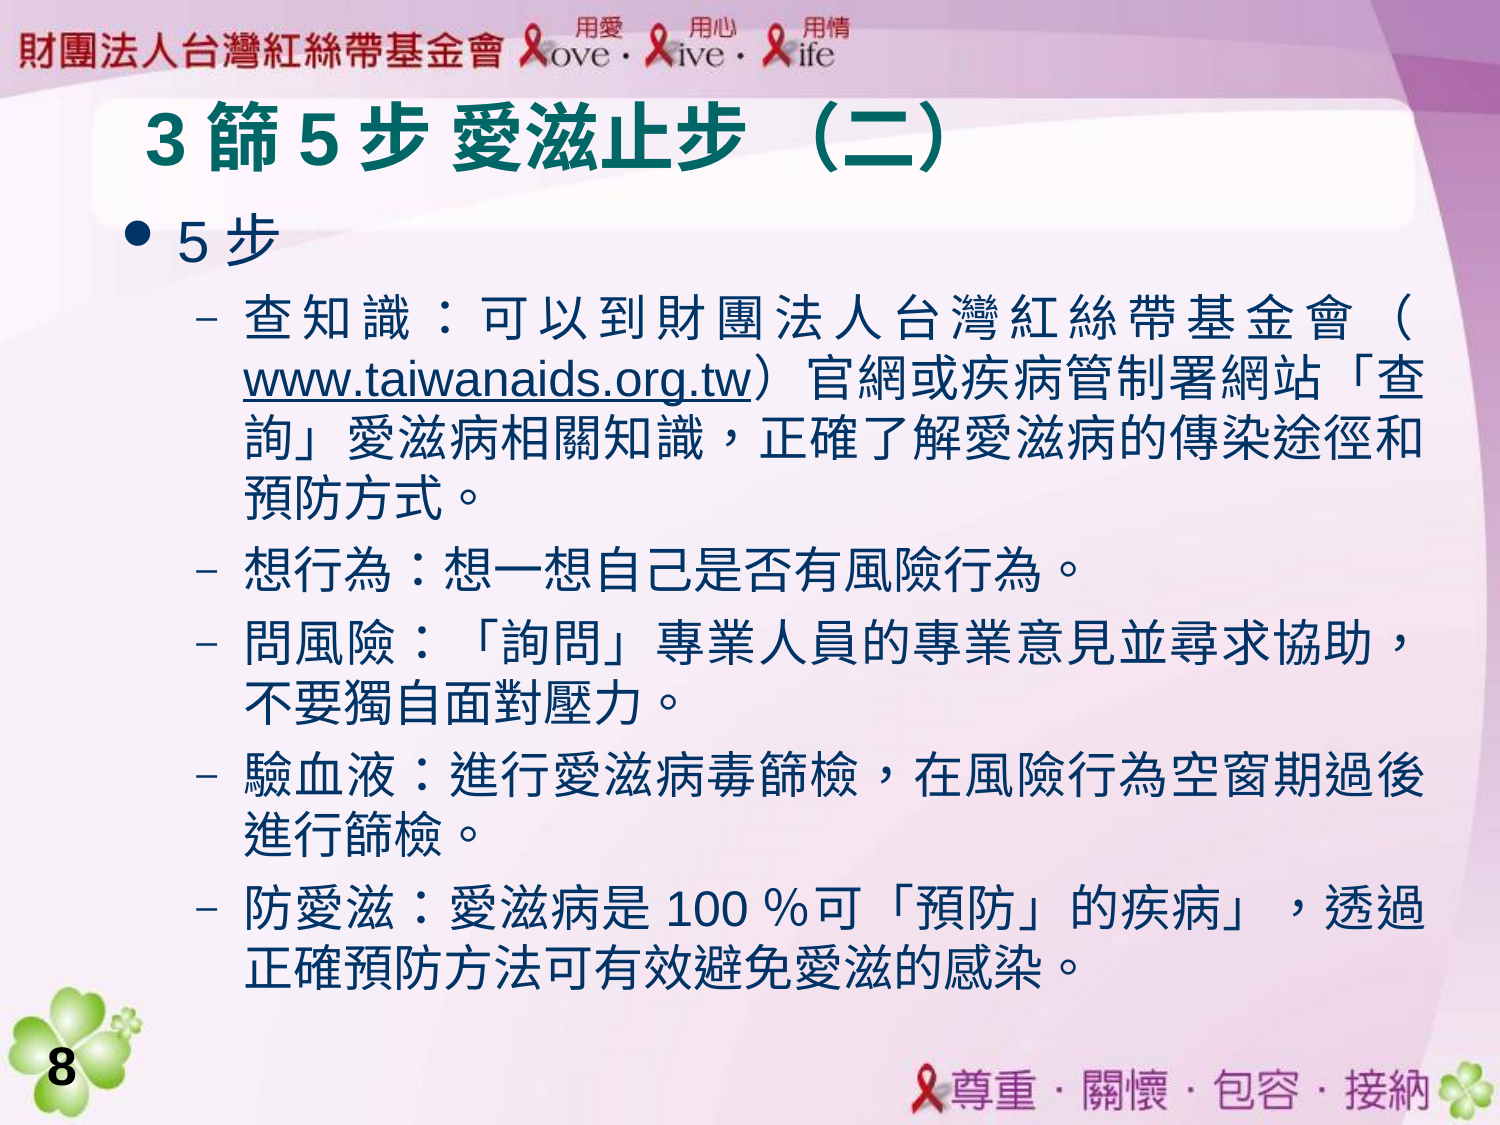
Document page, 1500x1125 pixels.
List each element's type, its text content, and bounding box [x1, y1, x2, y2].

text_box <編號> [13, 1023, 111, 1105]
title 3篩5步 愛滋止步 （二） [130, 96, 1418, 190]
picture [0, 0, 1500, 1125]
list 5步 查知識：可以到財團法人台灣紅絲帶基金會（www.taiwanaids.org.tw）官網或疾病管制署網站「查詢」愛滋病相關知識，正確了解愛滋病的傳染途徑和預防方式。 想行為：想一想自己是否有風險行為。 問風險：「詢問」專業人員的專業意見並尋求協助，不要獨自面對壓力。 驗血液：進行愛滋病毒篩檢，在風險行為空窗期過後進行篩檢。 防愛滋：愛滋病是100％可「預防」的疾病」，透過正確預防方法可有效避免愛滋的感染。 [106, 196, 1442, 1094]
